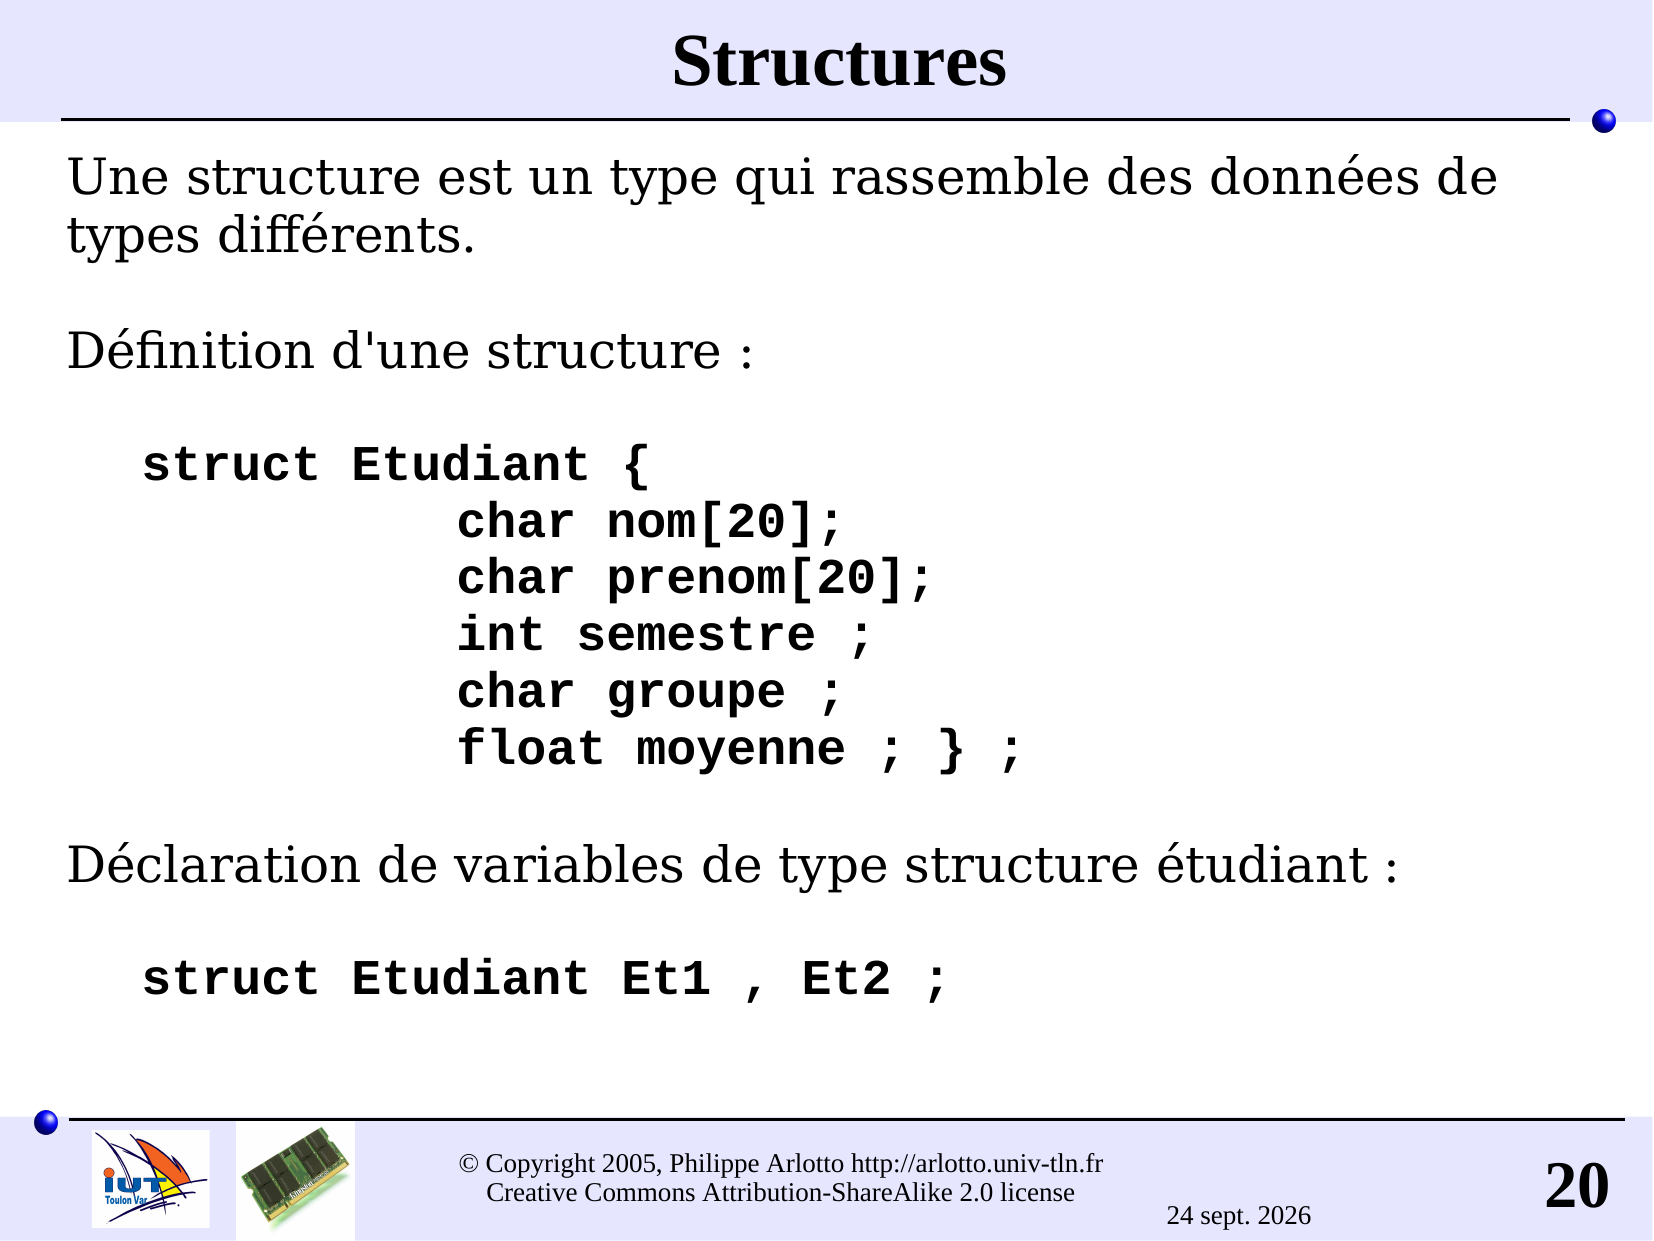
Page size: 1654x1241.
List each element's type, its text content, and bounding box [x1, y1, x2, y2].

text_box Une structure est un type qui rassemble des données de types différents. Définition d'une structure : struct Etudiant { char nom[20]; char prenom[20]; int semestre ; char groupe ; float moyenne ; } ; Déclaration de variables de type structure étudiant : struct Etudiant Et1 , Et2 ; [66, 147, 1516, 1068]
title Structures [95, 11, 1585, 110]
picture [236, 1121, 355, 1241]
